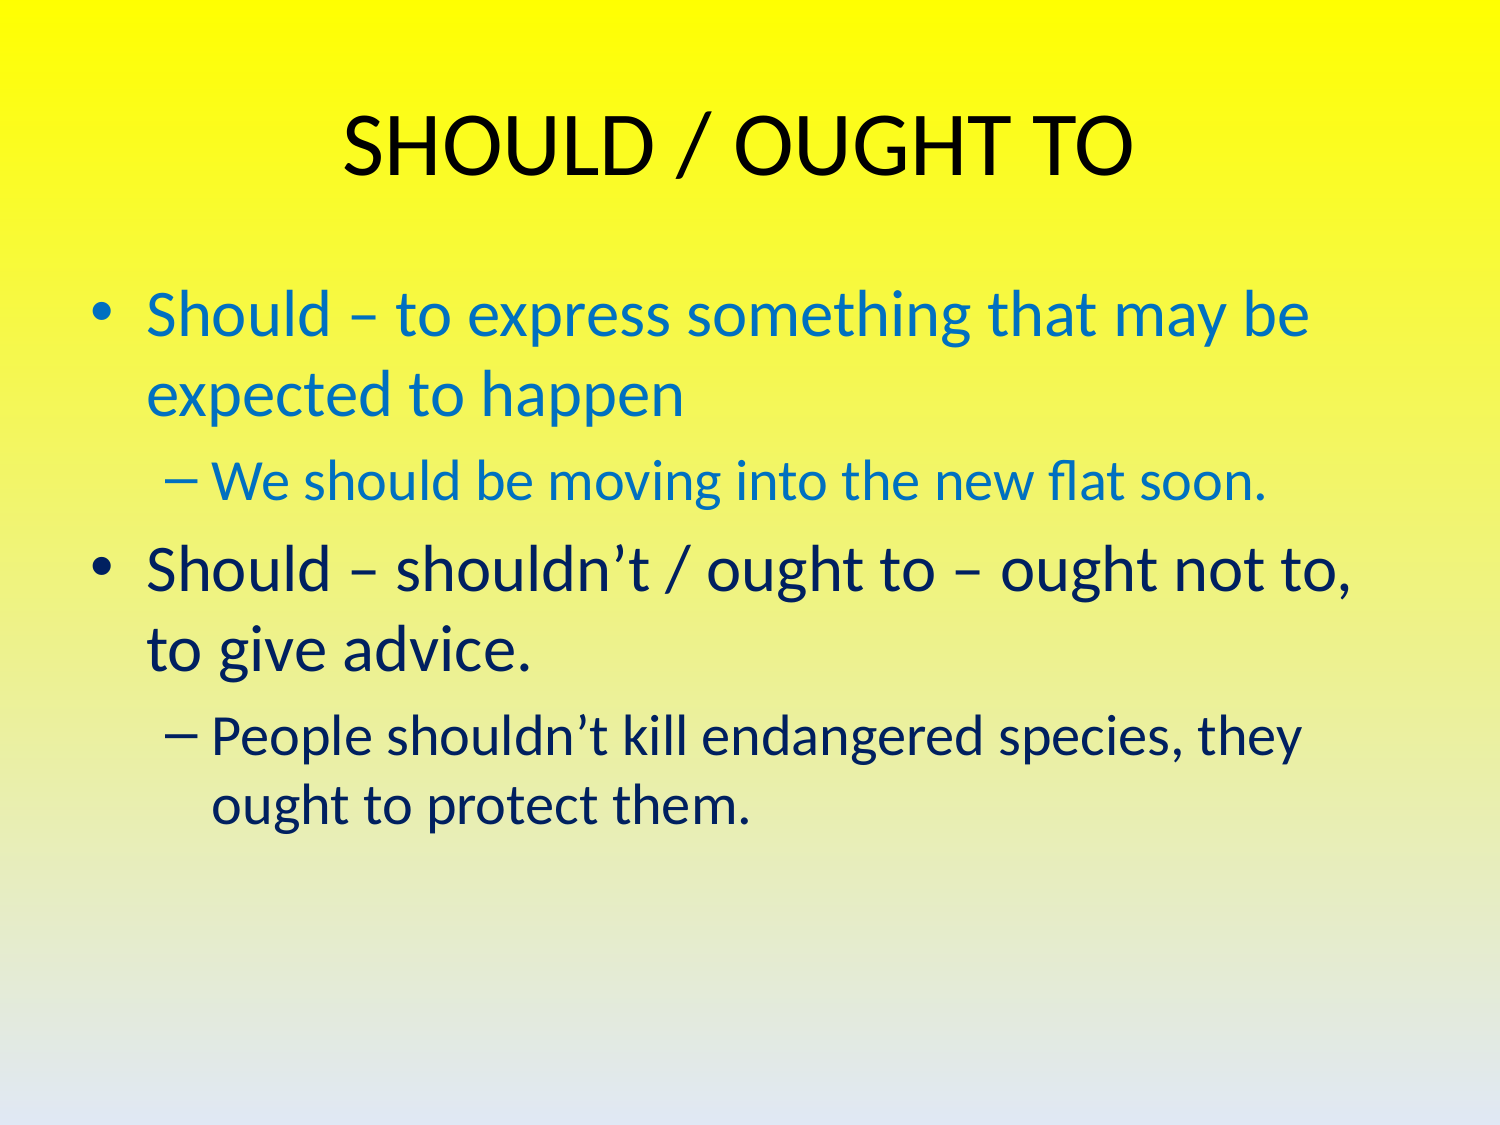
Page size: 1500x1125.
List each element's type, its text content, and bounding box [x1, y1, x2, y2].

title SHOULD / OUGHT TO [75, 45, 1425, 233]
list Should – to express something that may be expected to happen We should be moving into the new flat soon. Should – shouldn’t / ought to – ought not to, to give advice. People shouldn’t kill endangered species, they ought to protect them. [75, 262, 1425, 1005]
